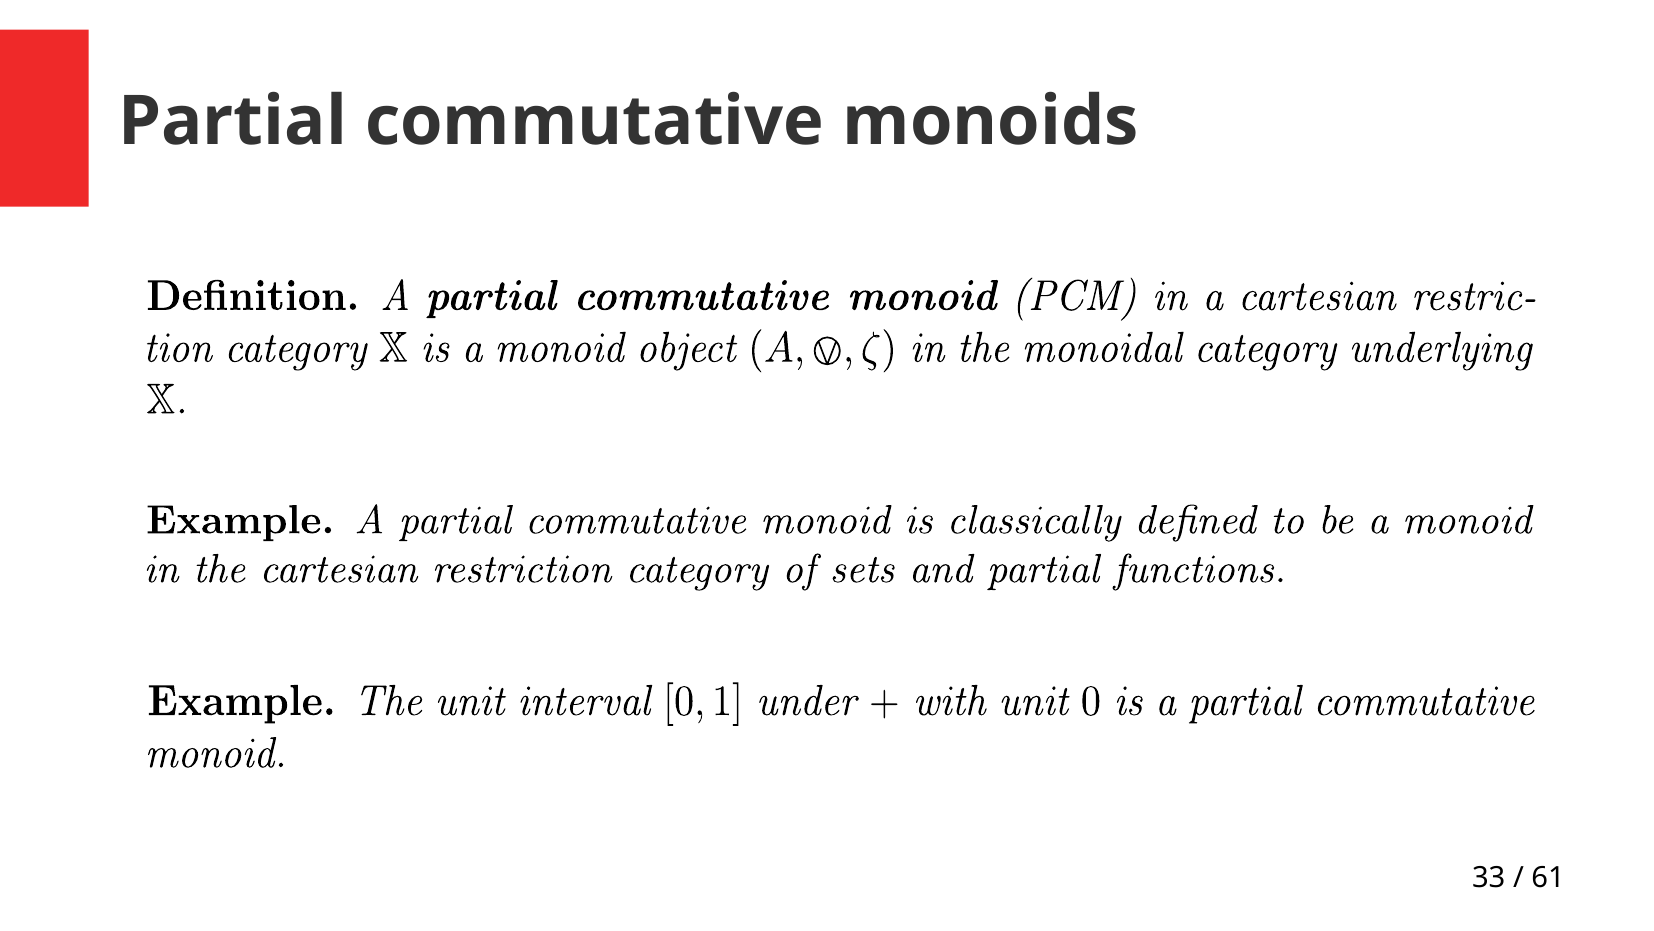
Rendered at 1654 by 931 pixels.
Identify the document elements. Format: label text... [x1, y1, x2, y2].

text_box [145, 504, 1534, 591]
text_box [146, 682, 1535, 768]
title Partial commutative monoids [118, 29, 1595, 207]
text_box [145, 277, 1536, 414]
